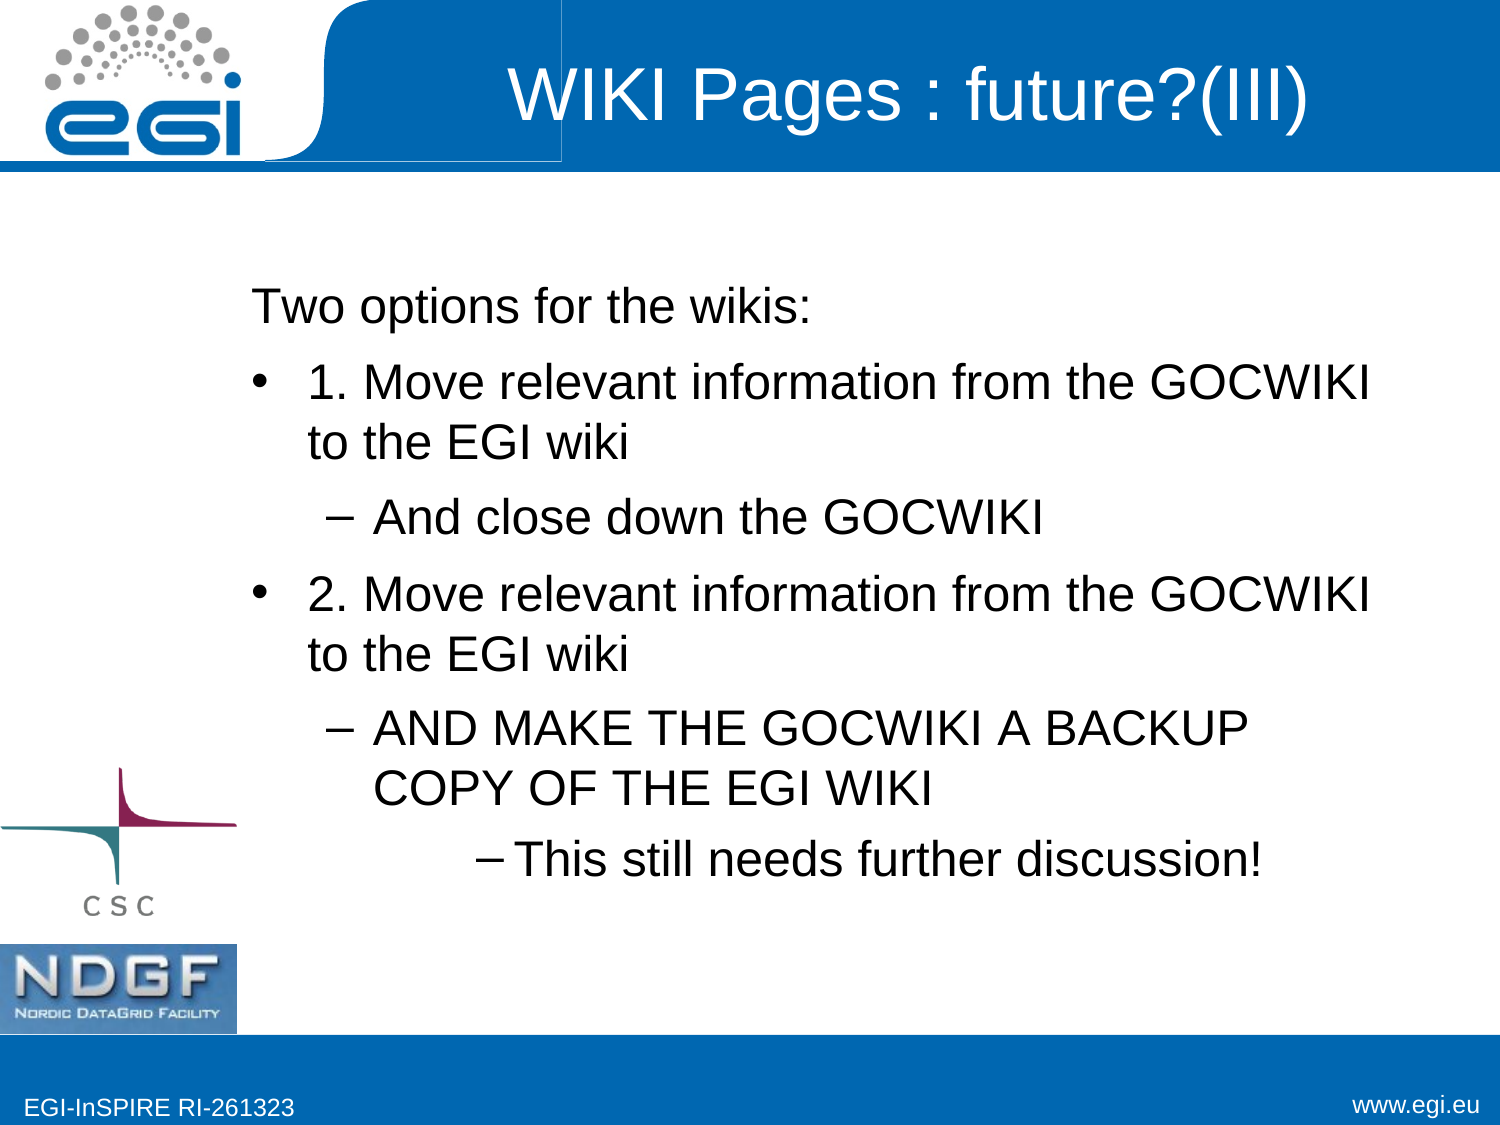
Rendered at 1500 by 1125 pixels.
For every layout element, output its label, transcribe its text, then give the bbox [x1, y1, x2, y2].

picture [0, 944, 237, 1034]
title WIKI Pages : future?(III) [348, 0, 1471, 208]
picture [0, 0, 265, 161]
list Two options for the wikis: 1. Move relevant information from the GOCWIKI to the EGI wiki And close down the GOCWIKI 2. Move relevant information from the GOCWIKI to the EGI wiki AND MAKE THE GOCWIKI A BACKUP COPY OF THE EGI WIKI This still needs further discussion! [236, 265, 1418, 1009]
picture [0, 767, 236, 916]
